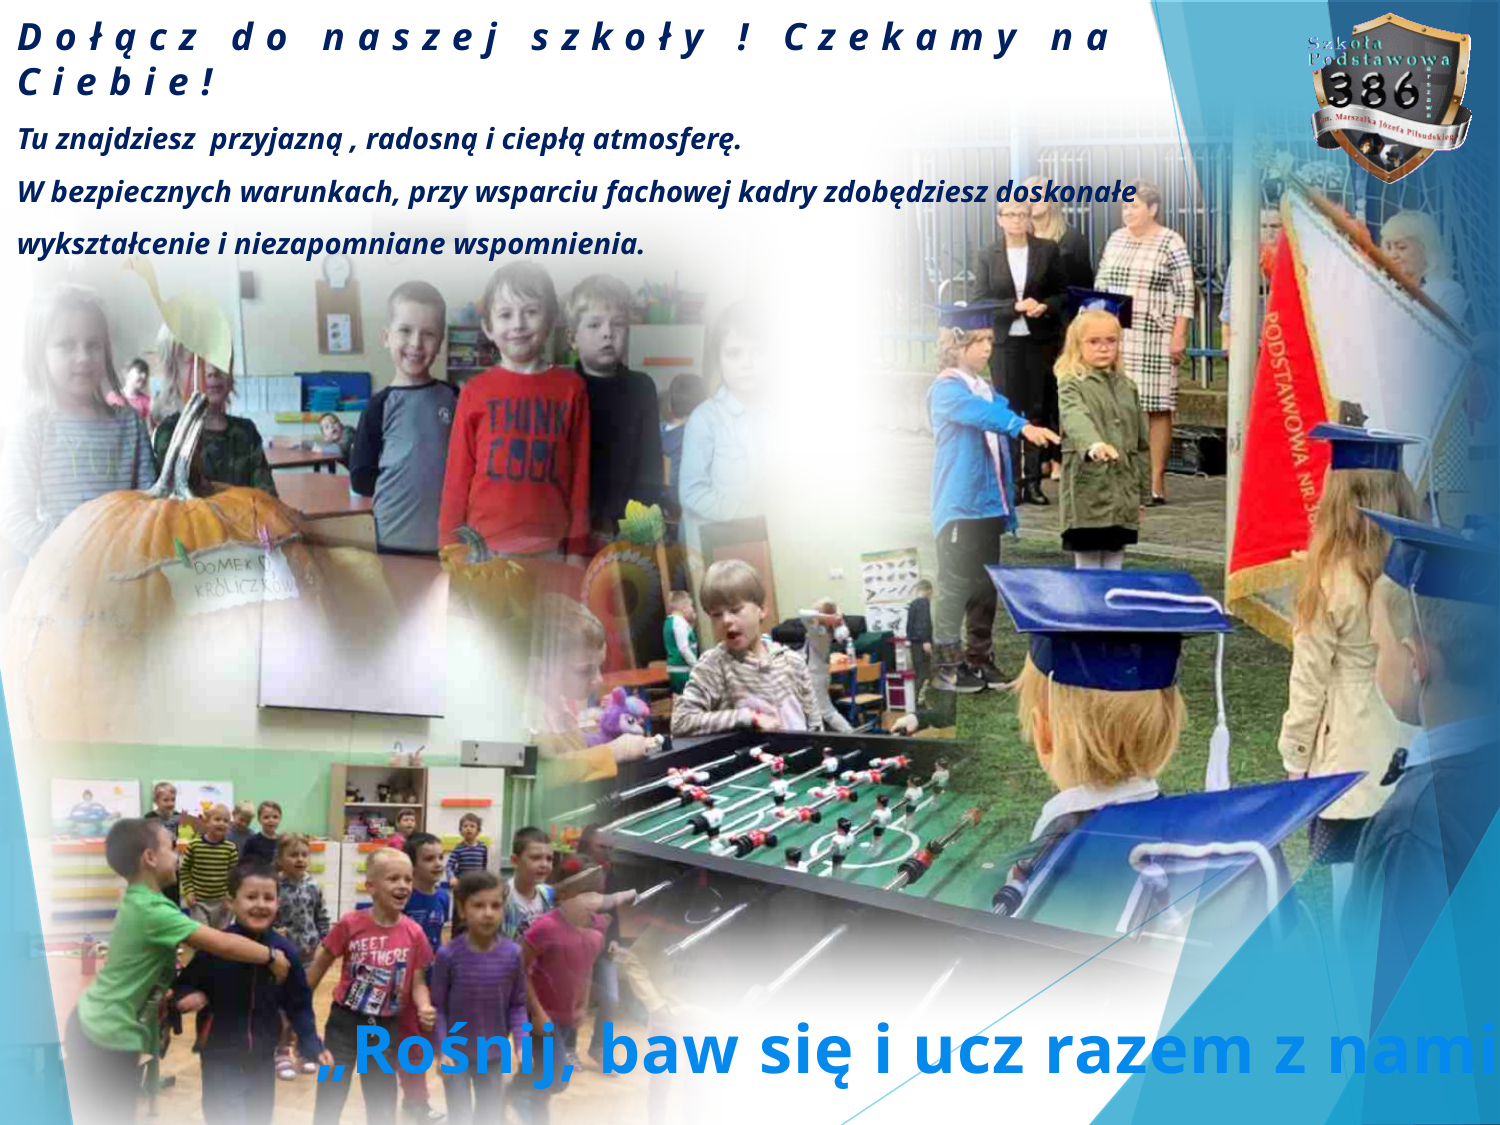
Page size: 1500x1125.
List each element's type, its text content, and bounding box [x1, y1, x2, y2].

picture [0, 12, 1500, 1125]
text_box „Rośnij, baw się i ucz razem z nami” [300, 999, 1500, 1095]
text_box Dołącz do naszej szkoły ! Czekamy na Ciebie! Tu znajdziesz przyjazną , radosną i ciepłą atmosferę. W bezpiecznych warunkach, przy wsparciu fachowej kadry zdobędziesz doskonałe wykształcenie i niezapomniane wspomnienia. [2, 5, 1191, 268]
